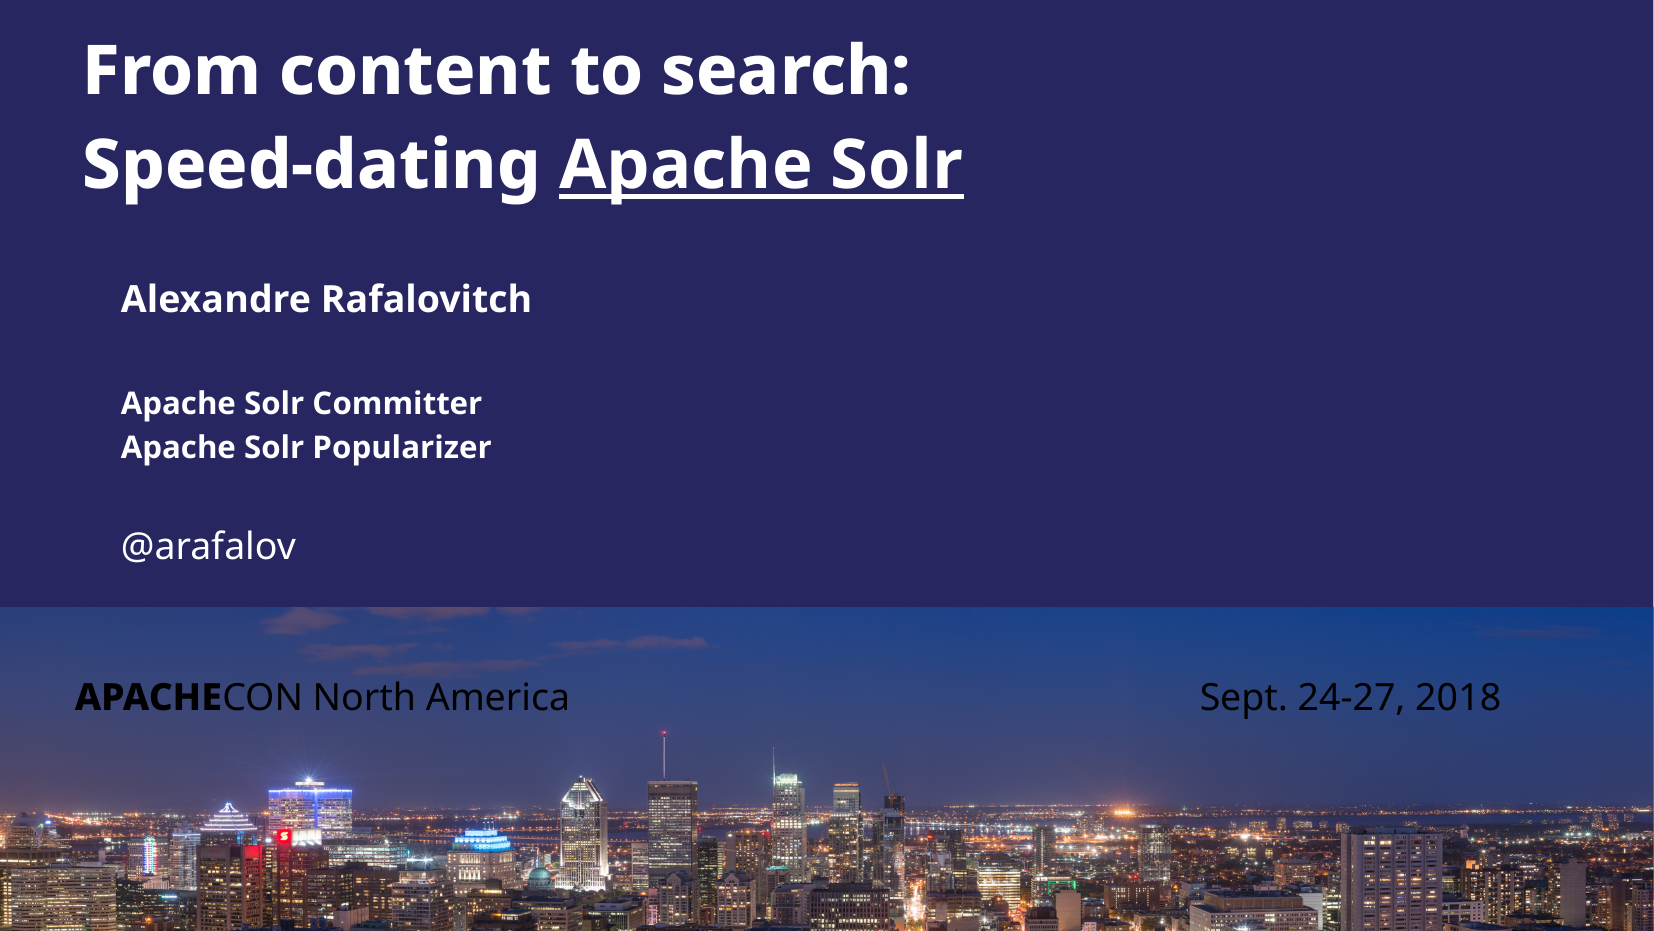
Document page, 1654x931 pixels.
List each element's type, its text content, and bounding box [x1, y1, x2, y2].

list Alexandre Rafalovitch Apache Solr Committer Apache Solr Popularizer @arafalov [64, 221, 1561, 574]
title From content to search: Speed-dating Apache Solr [82, 3, 1571, 227]
picture [0, 607, 1654, 931]
